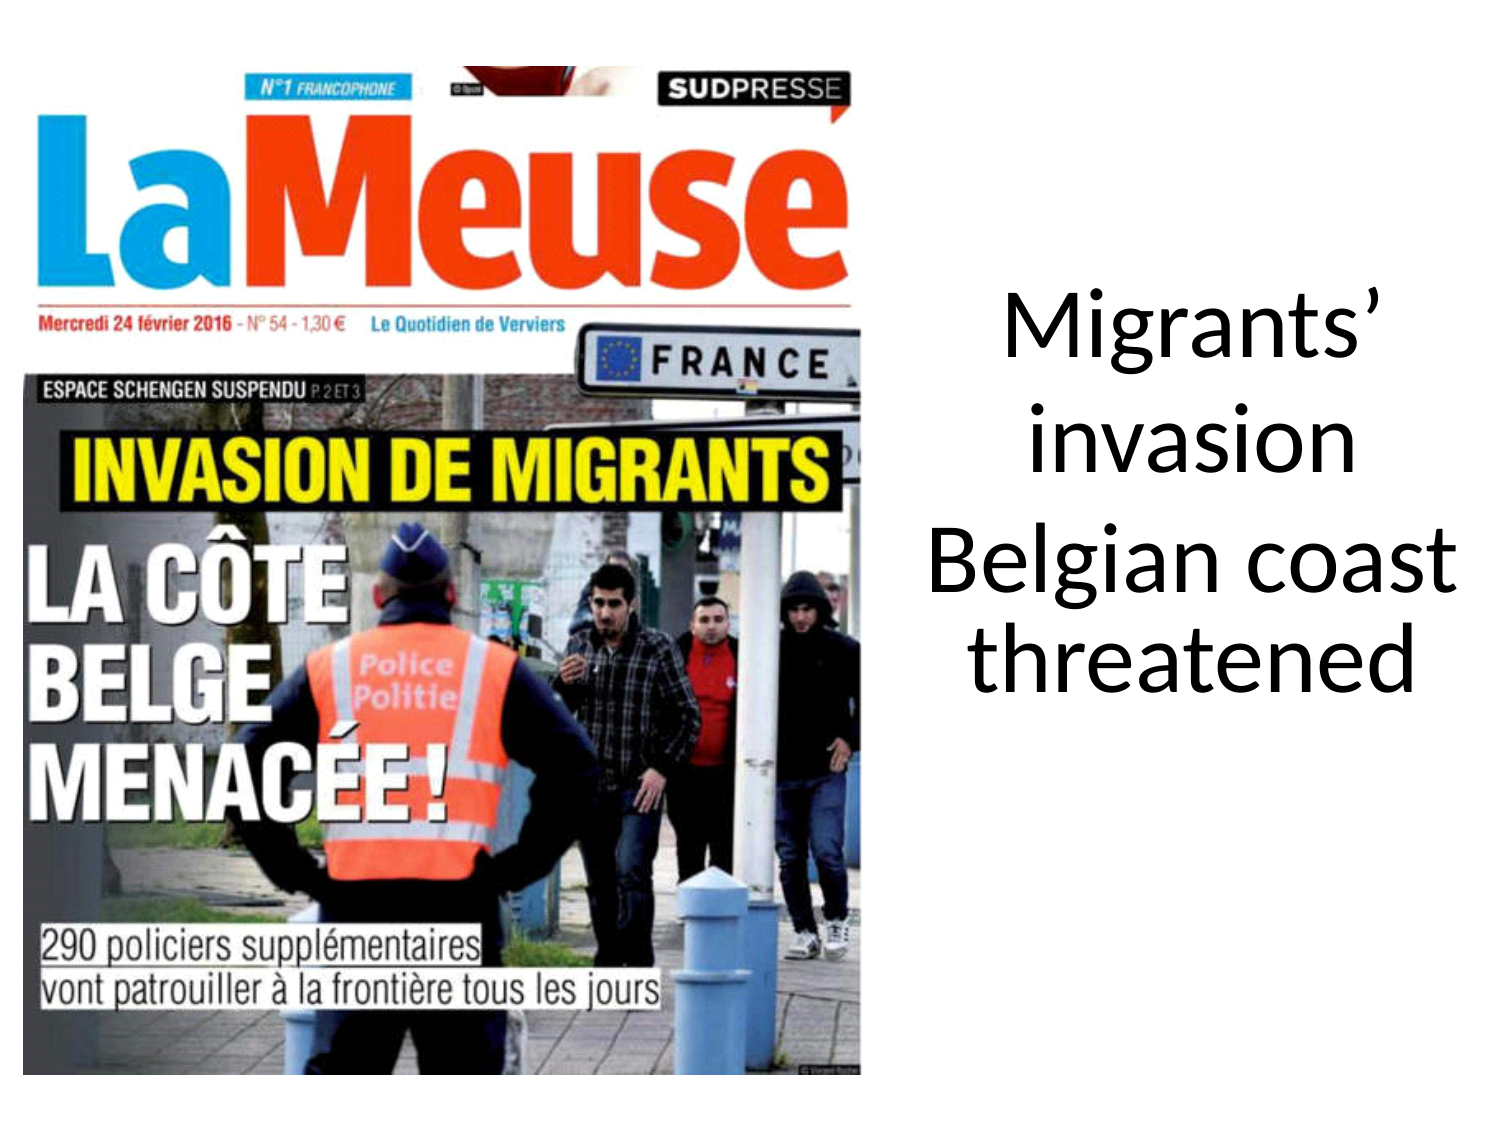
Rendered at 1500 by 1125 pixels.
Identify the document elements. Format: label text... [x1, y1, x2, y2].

text_box Migrants’ invasion Belgian coast threatened [909, 259, 1477, 924]
picture [23, 66, 863, 1075]
